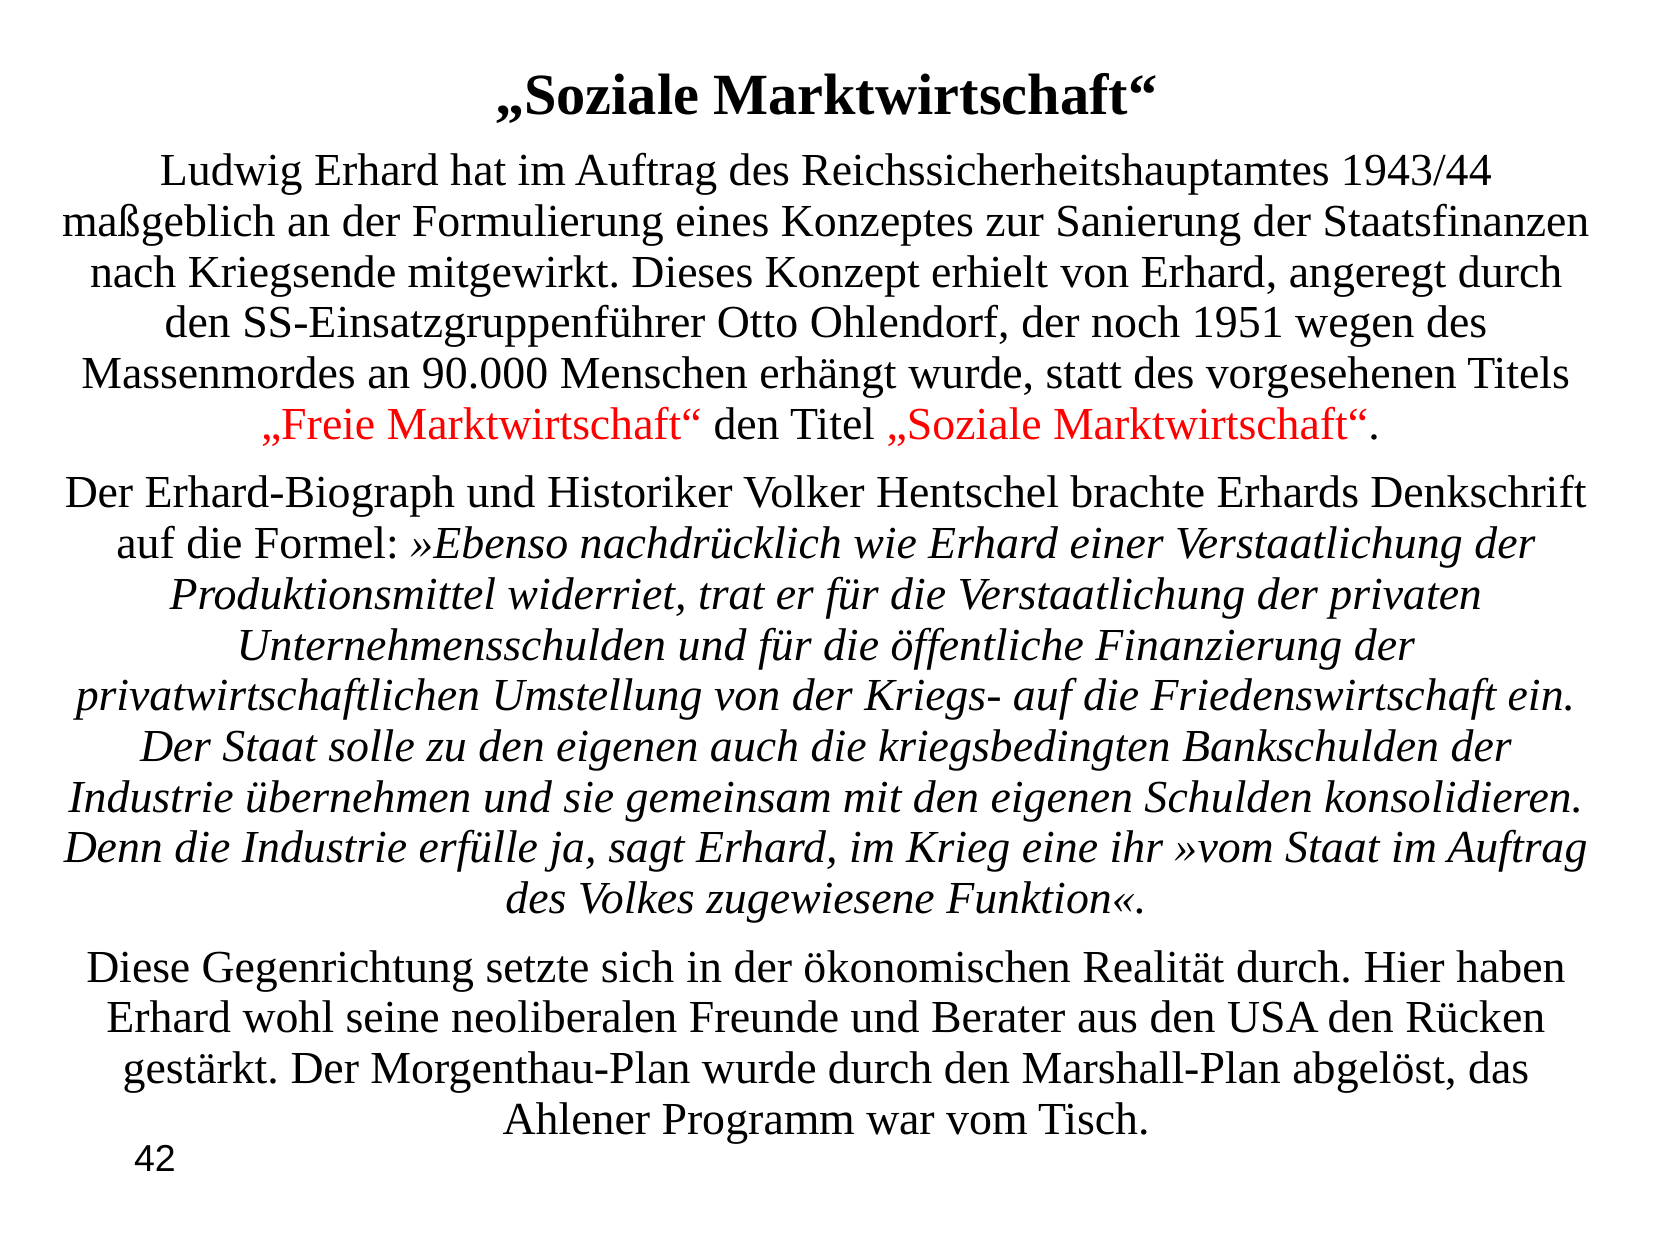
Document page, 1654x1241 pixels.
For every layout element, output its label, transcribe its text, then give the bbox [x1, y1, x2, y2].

text_box <Nummer> [119, 1130, 191, 1188]
text_box „Soziale Marktwirtschaft“ Ludwig Erhard hat im Auftrag des Reichssicherheitshauptamtes 1943/44 maßgeblich an der Formulierung eines Konzeptes zur Sanierung der Staatsfinanzen nach Kriegsende mitgewirkt. Dieses Konzept erhielt von Erhard, angeregt durch den SS-Einsatzgruppenführer Otto Ohlendorf, der noch 1951 wegen des Massenmordes an 90.000 Menschen erhängt wurde, statt des vorgesehenen Titels „Freie Marktwirtschaft“ den Titel „Soziale Marktwirtschaft“. Der Erhard-Biograph und Historiker Volker Hentschel brachte Erhards Denkschrift auf die Formel: »Ebenso nachdrücklich wie Erhard einer Verstaatlichung der Produktionsmittel widerriet, trat er für die Verstaatlichung der privaten Unternehmensschulden und für die öffentliche Finanzierung der privatwirtschaftlichen Umstellung von der Kriegs- auf die Friedenswirtschaft ein. Der Staat solle zu den eigenen auch die kriegsbedingten Bankschulden der Industrie übernehmen und sie gemeinsam mit den eigenen Schulden konsolidieren. Denn die Industrie erfülle ja, sagt Erhard, im Krieg eine ihr »vom Staat im Auftrag des Volkes zugewiesene Funktion«. Diese Gegenrichtung setzte sich in der ökonomischen Realität durch. Hier haben Erhard wohl seine neoliberalen Freunde und Berater aus den USA den Rücken gestärkt. Der Morgenthau-Plan wurde durch den Marshall-Plan abgelöst, das Ahlener Programm war vom Tisch. [47, 55, 1613, 1152]
